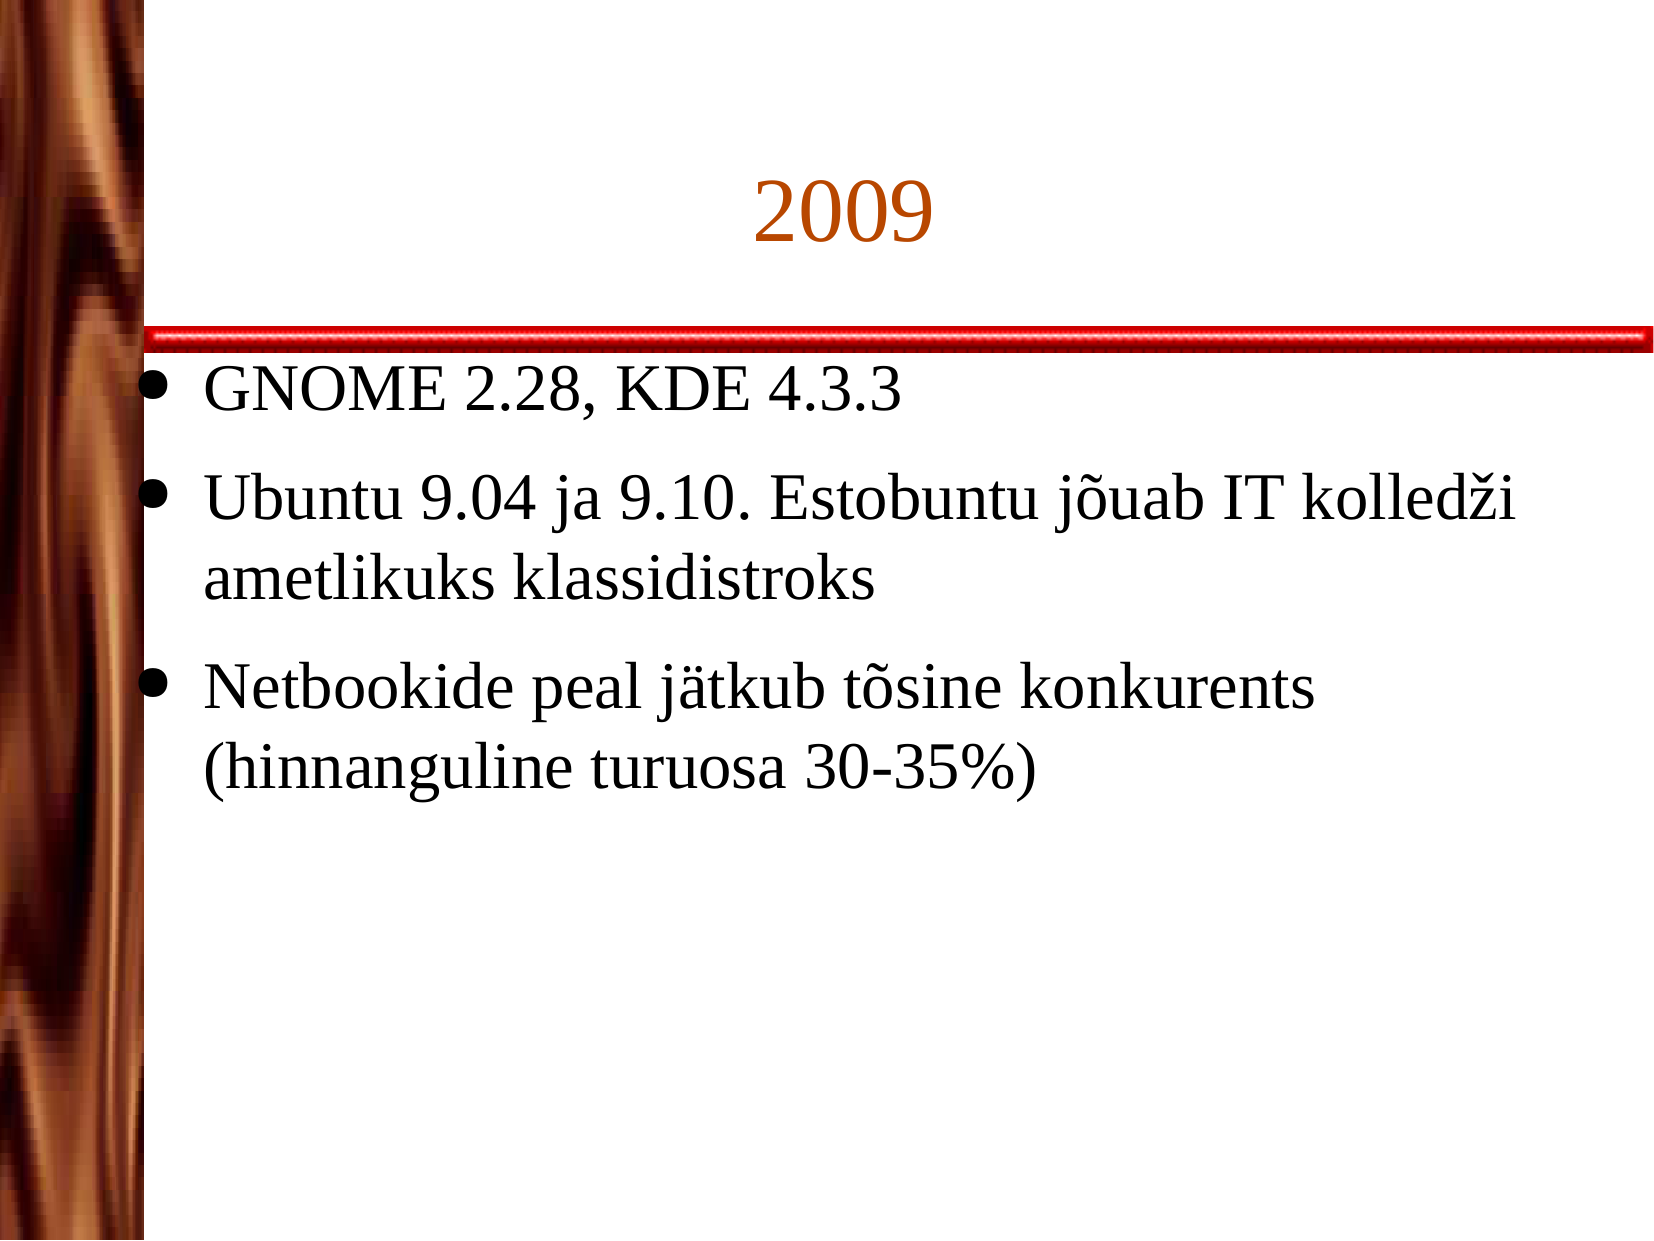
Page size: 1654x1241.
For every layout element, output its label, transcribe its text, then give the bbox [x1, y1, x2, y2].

list GNOME 2.28, KDE 4.3.3 Ubuntu 9.04 ja 9.10. Estobuntu jõuab IT kolledži ametlikuks klassidistroks Netbookide peal jätkub tõsine konkurents (hinnanguline turuosa 30-35%) [121, 344, 1533, 1164]
picture [0, 0, 1654, 1240]
title 2009 [121, 100, 1533, 312]
